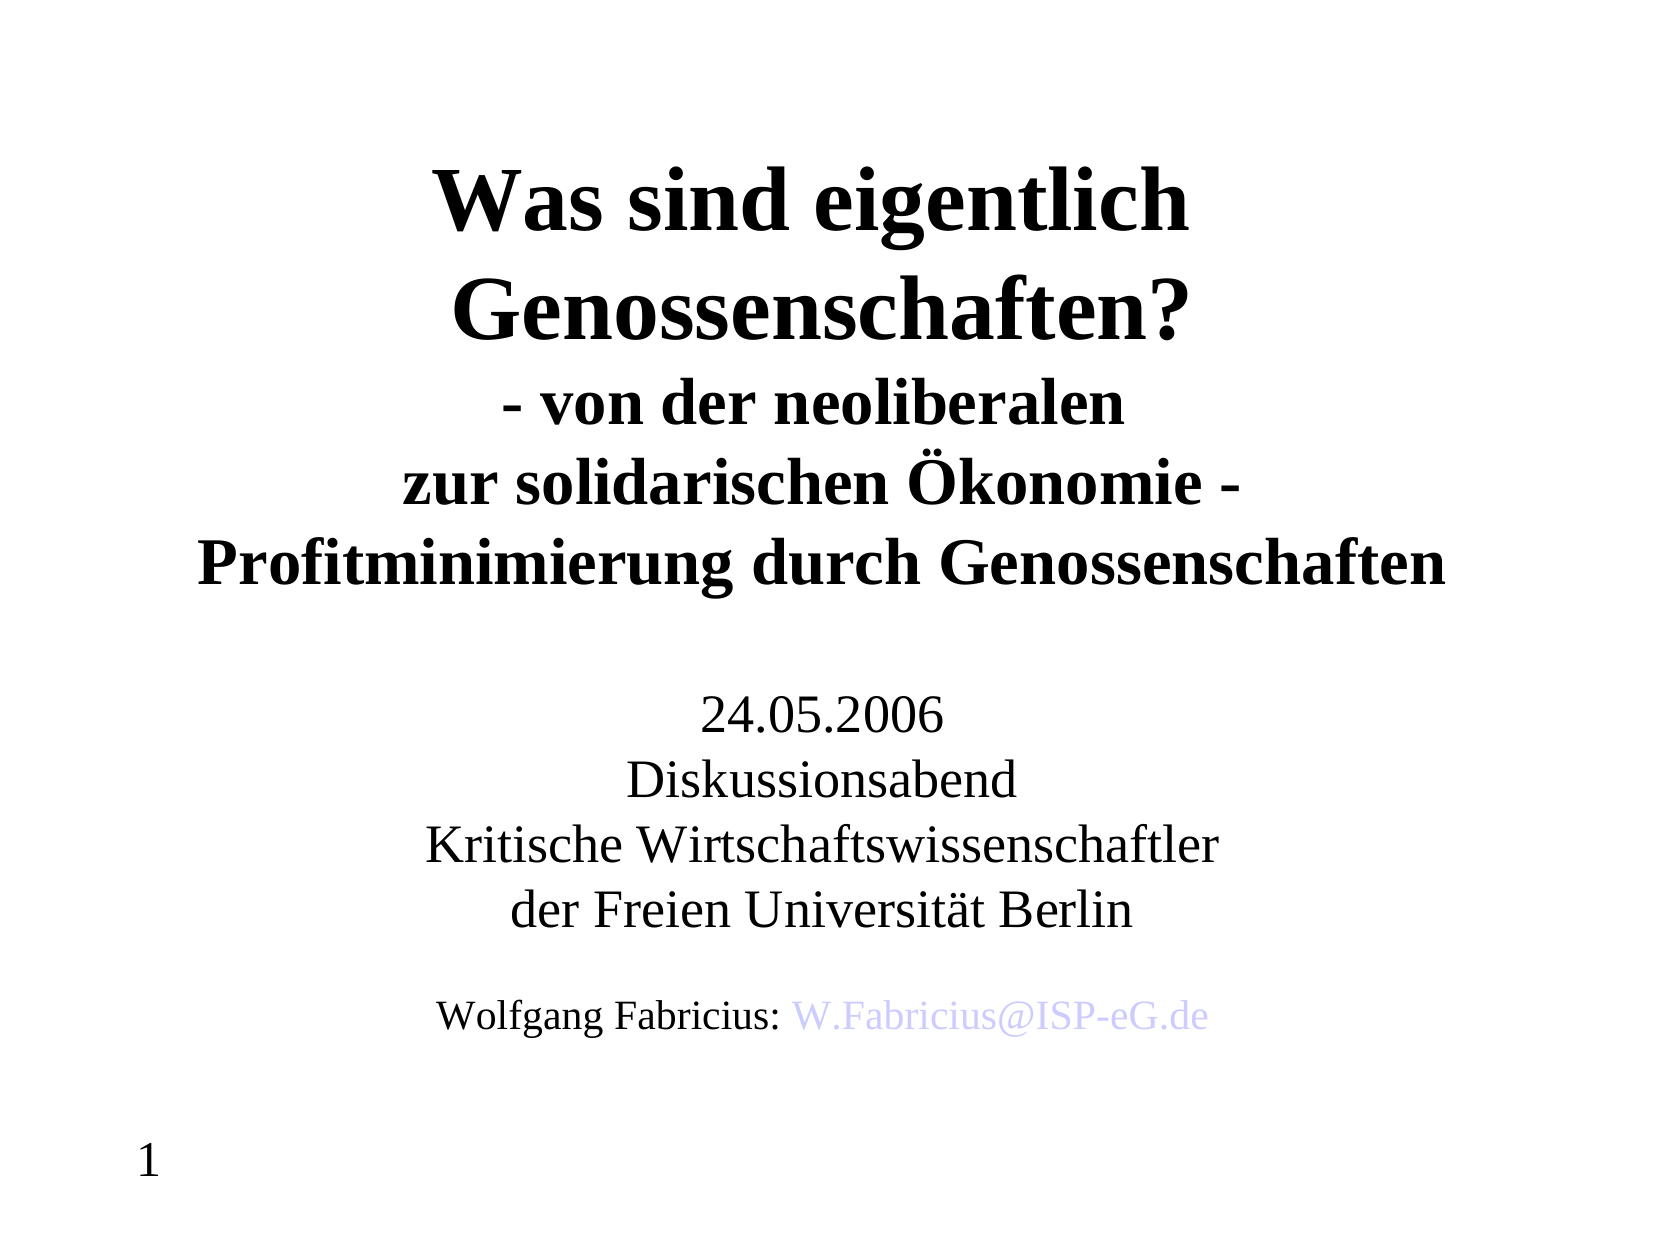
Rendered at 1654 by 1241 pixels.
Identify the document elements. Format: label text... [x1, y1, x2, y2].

text_box <Nummer> [136, 1126, 346, 1187]
text_box Was sind eigentlich Genossenschaften? - von der neoliberalen zur solidarischen Ökonomie - Profitminimierung durch Genossenschaften 24.05.2006 Diskussionsabend Kritische Wirtschaftswissenschaftler der Freien Universität Berlin Wolfgang Fabricius: W.Fabricius@ISP-eG.de [106, 88, 1540, 1089]
